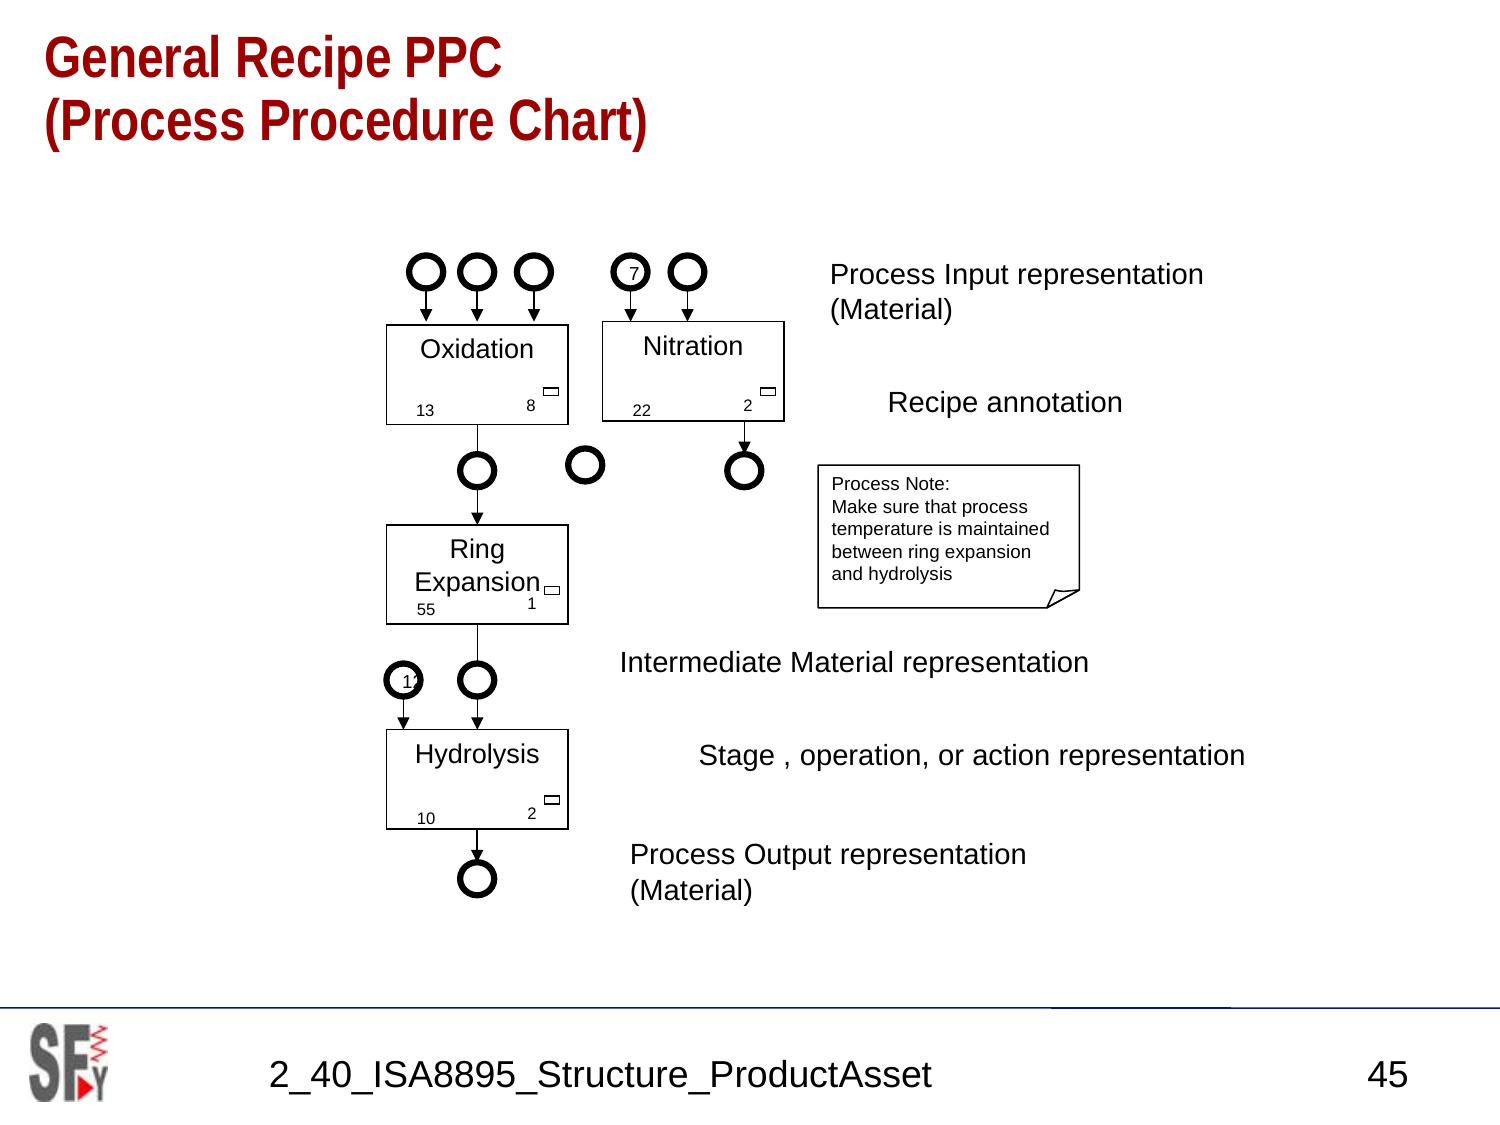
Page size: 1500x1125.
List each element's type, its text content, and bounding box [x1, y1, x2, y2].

text_box [460, 862, 495, 896]
footer 2_40_ISA8895_Structure_ProductAsset [253, 1034, 1336, 1103]
text_box [670, 255, 705, 289]
text_box Recipe annotation [874, 376, 1138, 426]
text_box Ring Expansion [386, 524, 569, 625]
text_box [409, 255, 444, 289]
text_box [568, 448, 603, 482]
text_box [727, 454, 762, 488]
text_box Hydrolysis [386, 729, 569, 830]
text_box 55 [403, 591, 449, 626]
text_box 2 [513, 796, 551, 830]
text_box Process Note: Make sure that process temperature is maintained between ring expansion and hydrolysis [818, 465, 1080, 608]
text_box 22 [619, 393, 665, 427]
title General Recipe PPC (Process Procedure Chart) [29, 12, 1471, 138]
text_box 12 [386, 663, 420, 697]
text_box 2 [729, 387, 767, 422]
text_box 13 [402, 393, 449, 427]
text_box Nitration [602, 321, 785, 422]
text_box Process Output representation (Material) [616, 829, 1042, 913]
text_box Stage , operation, or action representation [685, 729, 1261, 779]
text_box Process Input representation (Material) [816, 248, 1219, 333]
text_box 10 [403, 801, 449, 835]
text_box 1 [513, 586, 551, 620]
text_box [460, 255, 495, 289]
text_box 7 [613, 255, 648, 289]
picture [29, 1023, 108, 1102]
text_box [516, 255, 551, 289]
text_box Oxidation [386, 324, 569, 425]
text_box 8 [512, 387, 550, 422]
text_box Intermediate Material representation [606, 636, 1104, 686]
text_box [460, 454, 495, 488]
slide_number <numéro> [1352, 1034, 1490, 1103]
text_box [460, 663, 495, 697]
